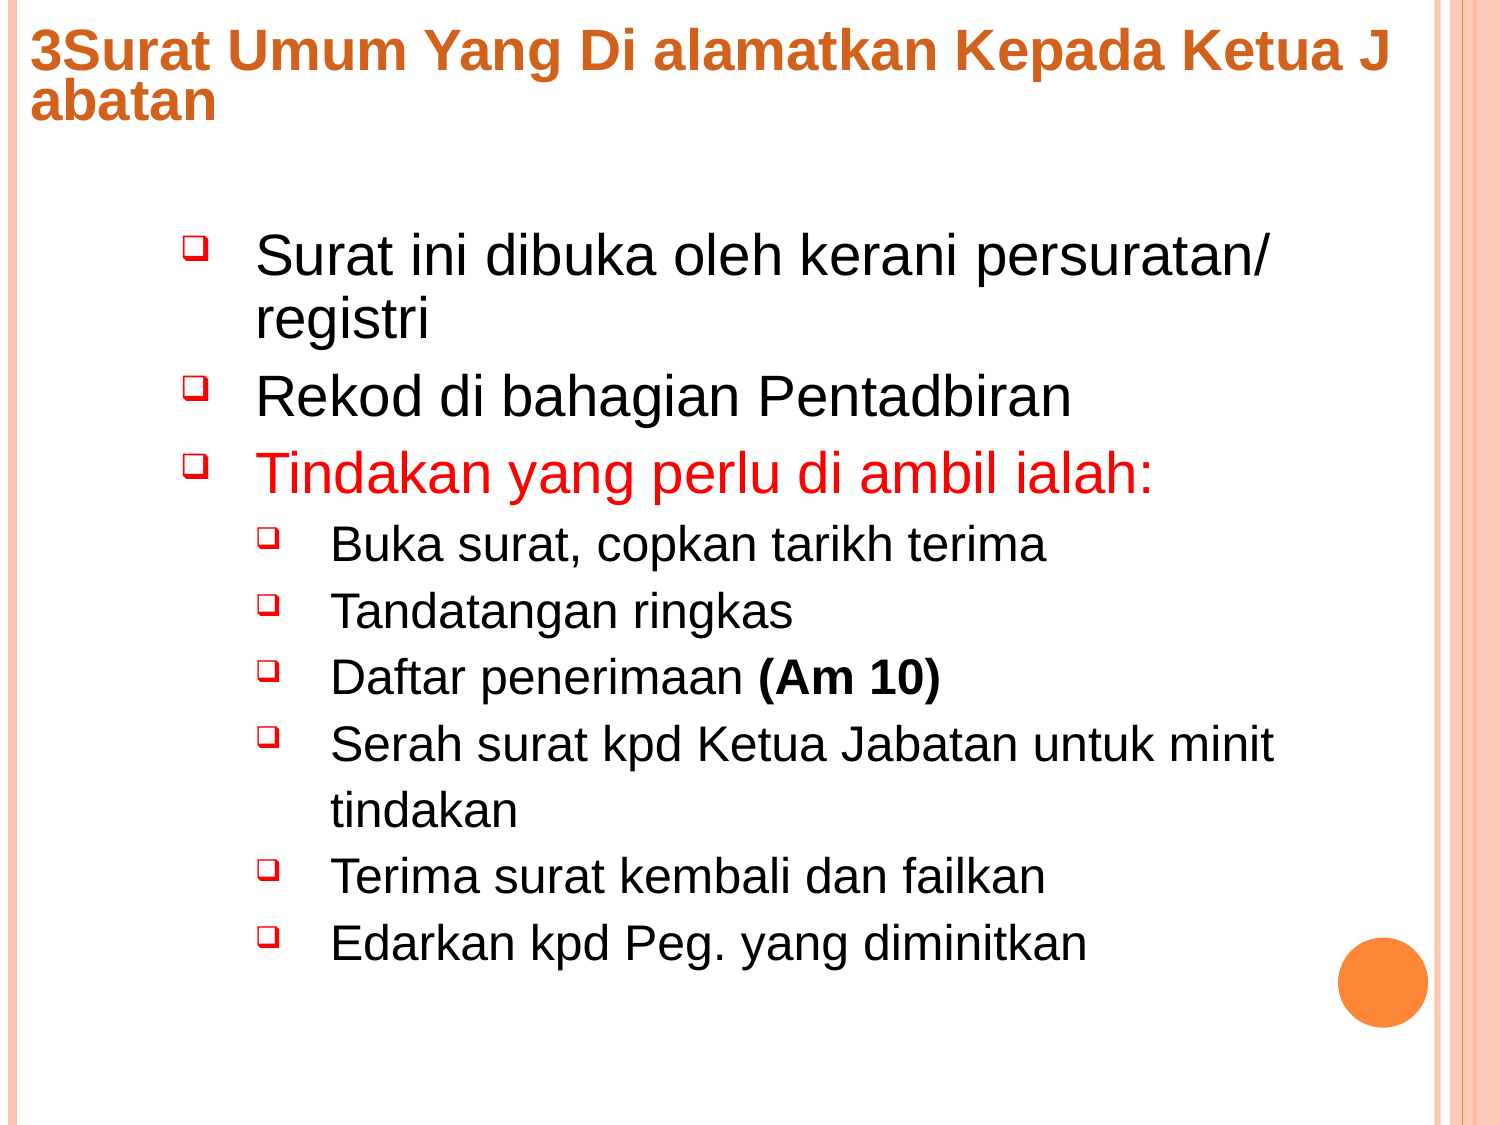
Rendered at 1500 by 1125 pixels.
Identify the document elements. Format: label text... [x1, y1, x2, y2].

list 3 Surat Umum Yang Di alamatkan Kepada Ketua Jabatan Surat ini dibuka oleh kerani persuratan/ registri Rekod di bahagian Pentadbiran Tindakan yang perlu di ambil ialah: Buka surat, copkan tarikh terima Tandatangan ringkas Daftar penerimaan (Am 10) Serah surat kpd Ketua Jabatan untuk minit tindakan Terima surat kembali dan failkan Edarkan kpd Peg. yang diminitkan [15, 12, 1441, 976]
